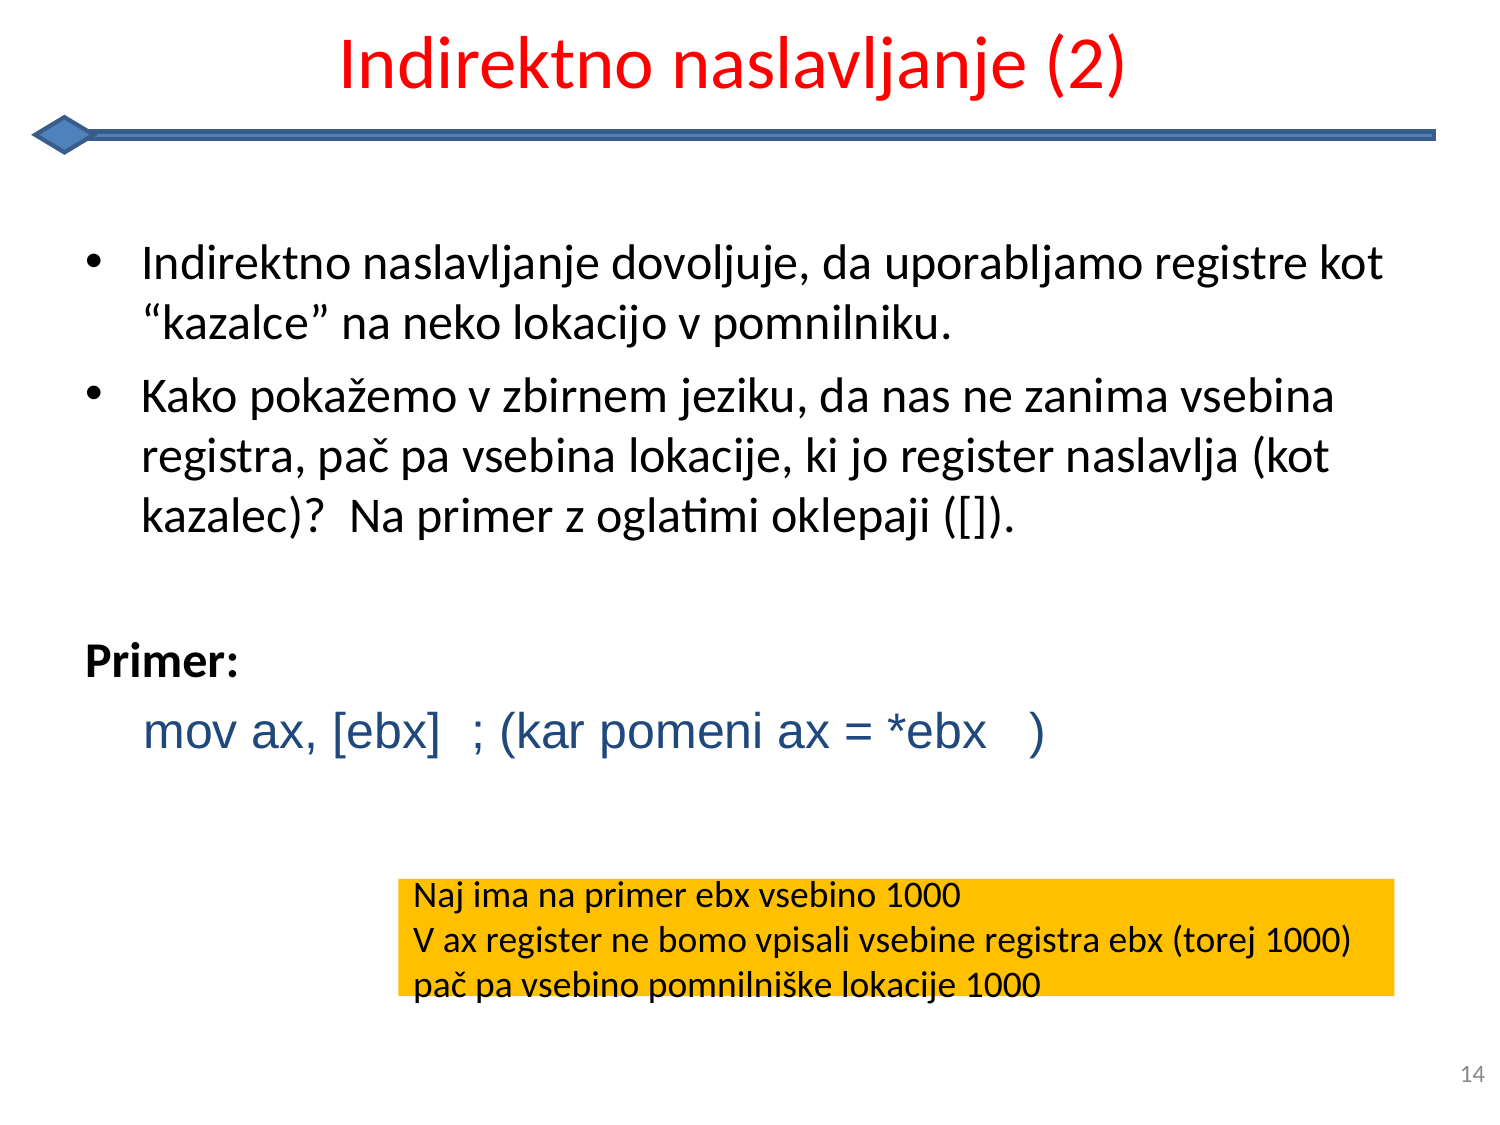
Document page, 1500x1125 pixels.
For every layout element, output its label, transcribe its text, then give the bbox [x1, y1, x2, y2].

list Indirektno naslavljanje dovoljuje, da uporabljamo registre kot “kazalce” na neko lokacijo v pomnilniku. Kako pokažemo v zbirnem jeziku, da nas ne zanima vsebina registra, pač pa vsebina lokacije, ki jo register naslavlja (kot kazalec)? Na primer z oglatimi oklepaji ([]). Primer: [70, 222, 1454, 768]
text_box <number> [1149, 1042, 1500, 1103]
text_box mov ax, [ebx] ; (kar pomeni ax = *ebx ) [128, 691, 1289, 767]
title Indirektno naslavljanje (2) [58, 0, 1409, 118]
text_box Naj ima na primer ebx vsebino 1000 V ax register ne bomo vpisali vsebine registra ebx (torej 1000) pač pa vsebino pomnilniške lokacije 1000 [398, 878, 1395, 997]
